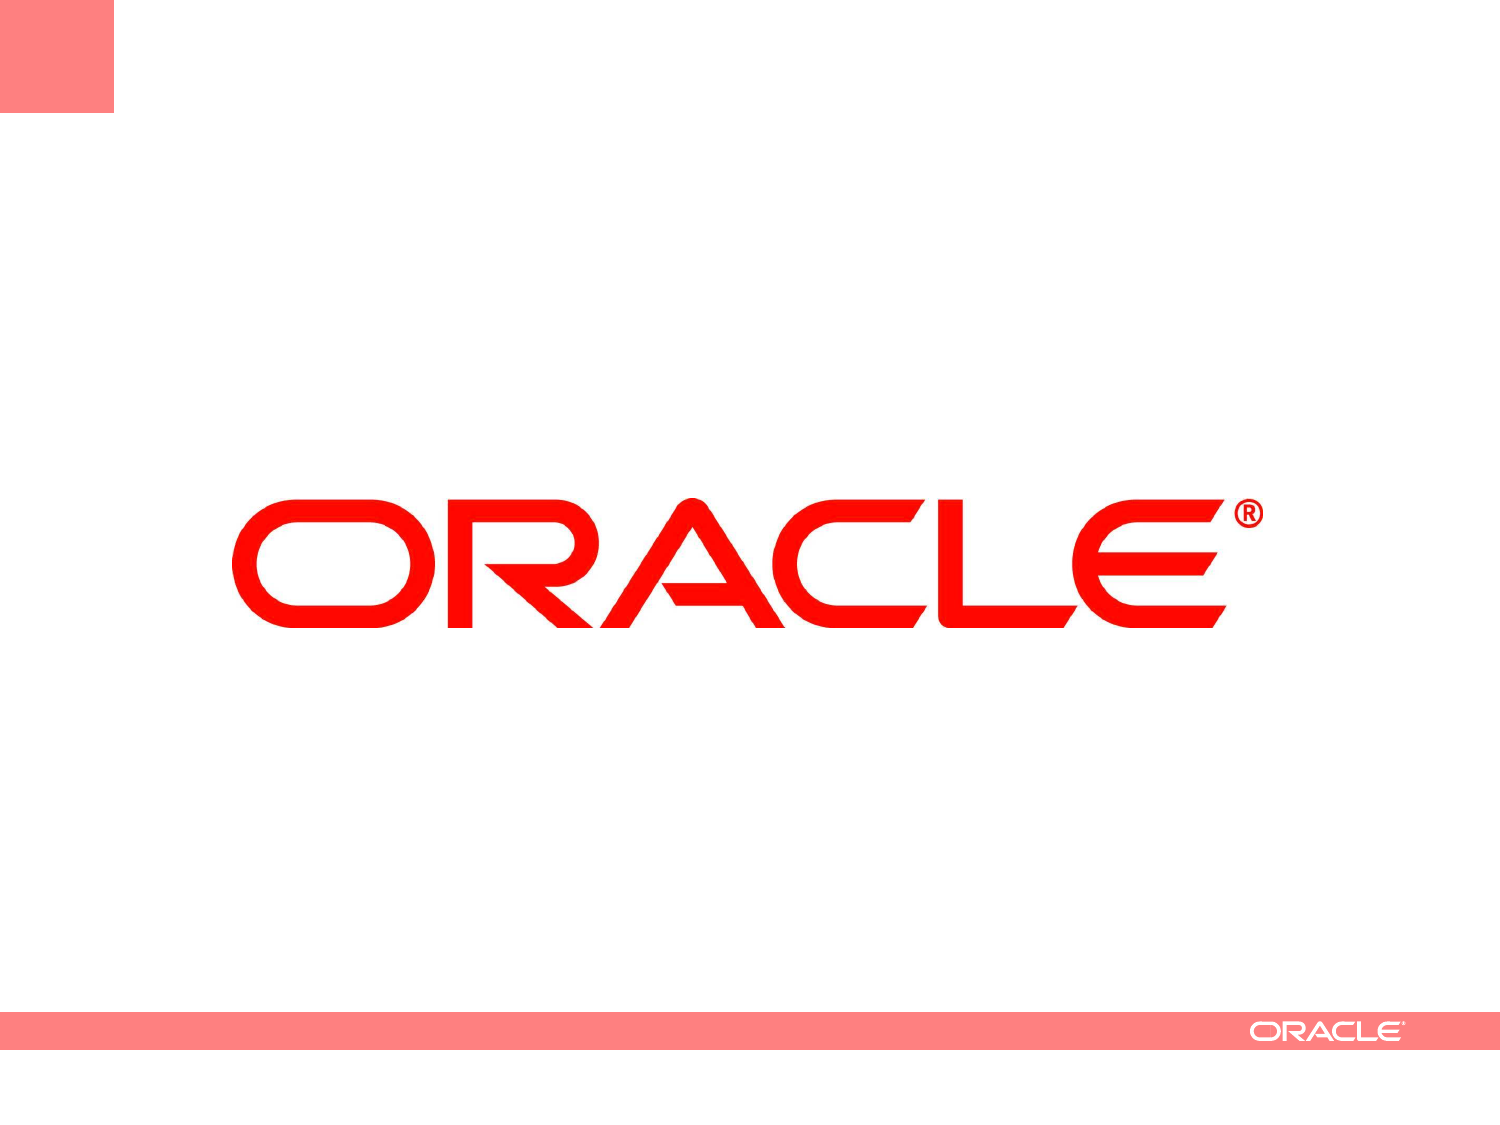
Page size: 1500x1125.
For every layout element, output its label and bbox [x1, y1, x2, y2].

picture [232, 498, 1263, 628]
text_box [0, 0, 1500, 1125]
